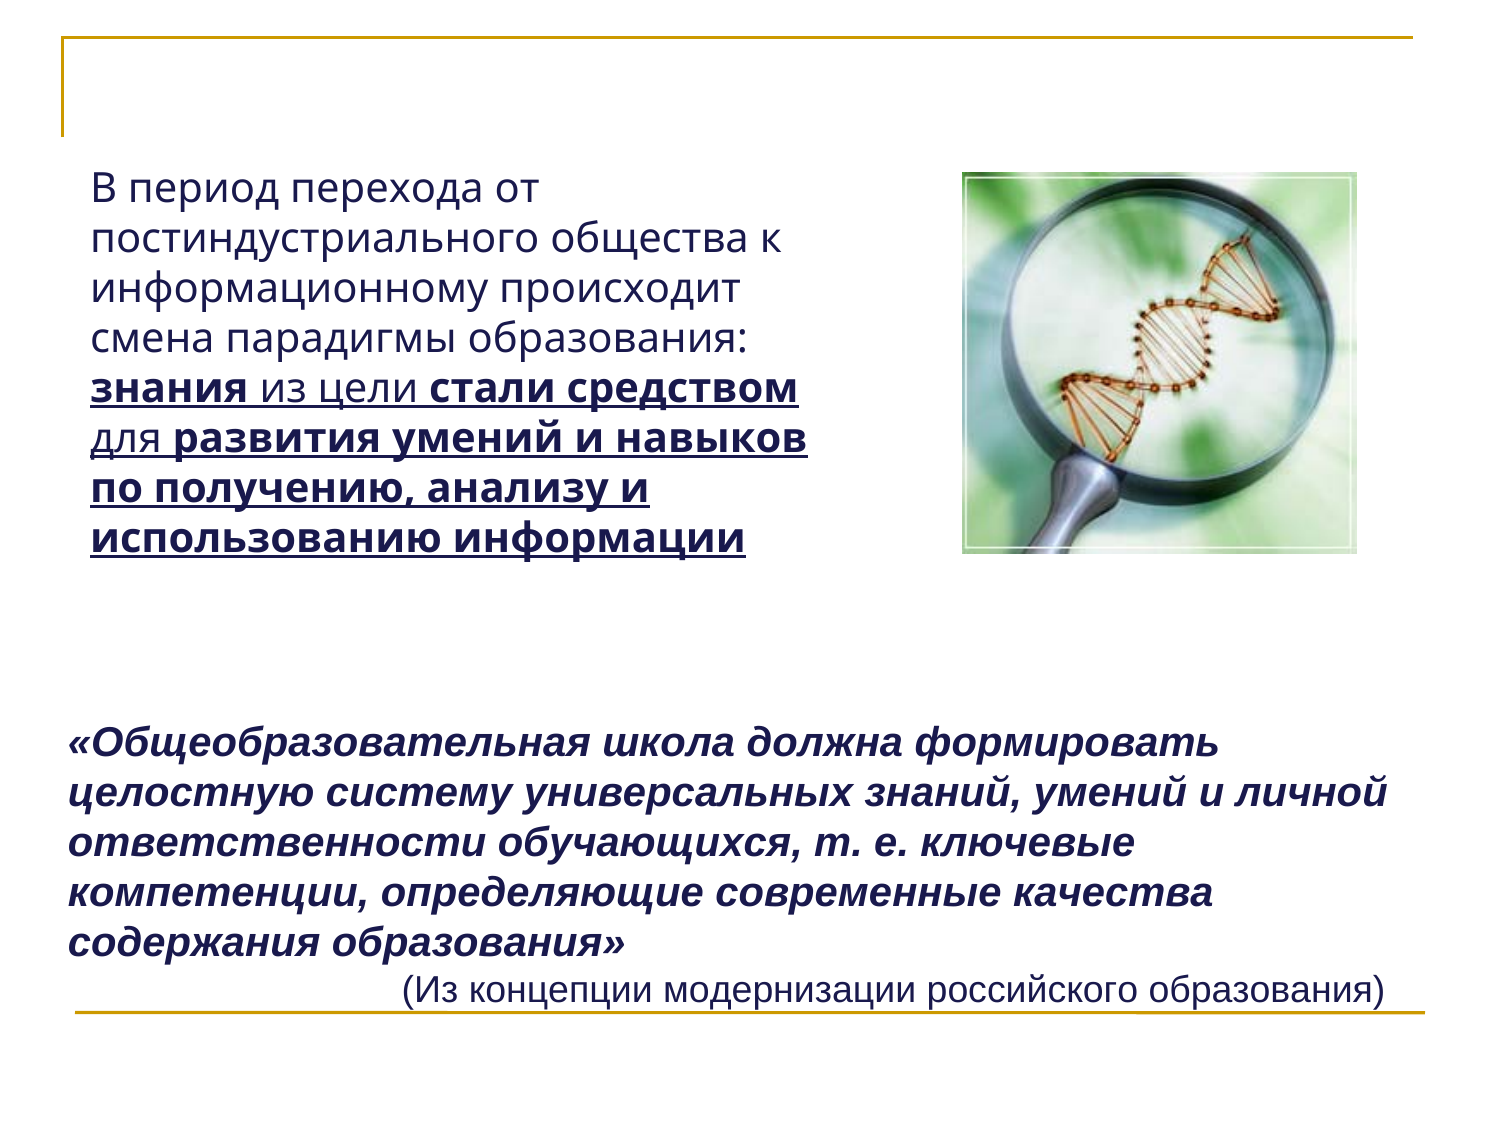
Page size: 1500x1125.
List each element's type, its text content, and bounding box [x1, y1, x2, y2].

picture [962, 172, 1357, 554]
text_box В период перехода от постиндустриального общества к информационному происходит смена парадигмы образования: знания из цели стали средством для развития умений и навыков по получению, анализу и использованию информации [74, 78, 857, 643]
text_box «Общеобразовательная школа должна формировать целостную систему универсальных знаний, умений и личной ответственности обучающихся, т. е. ключевые компетенции, определяющие современные качества содержания образования» (Из концепции модернизации российского образования) [53, 657, 1412, 1068]
